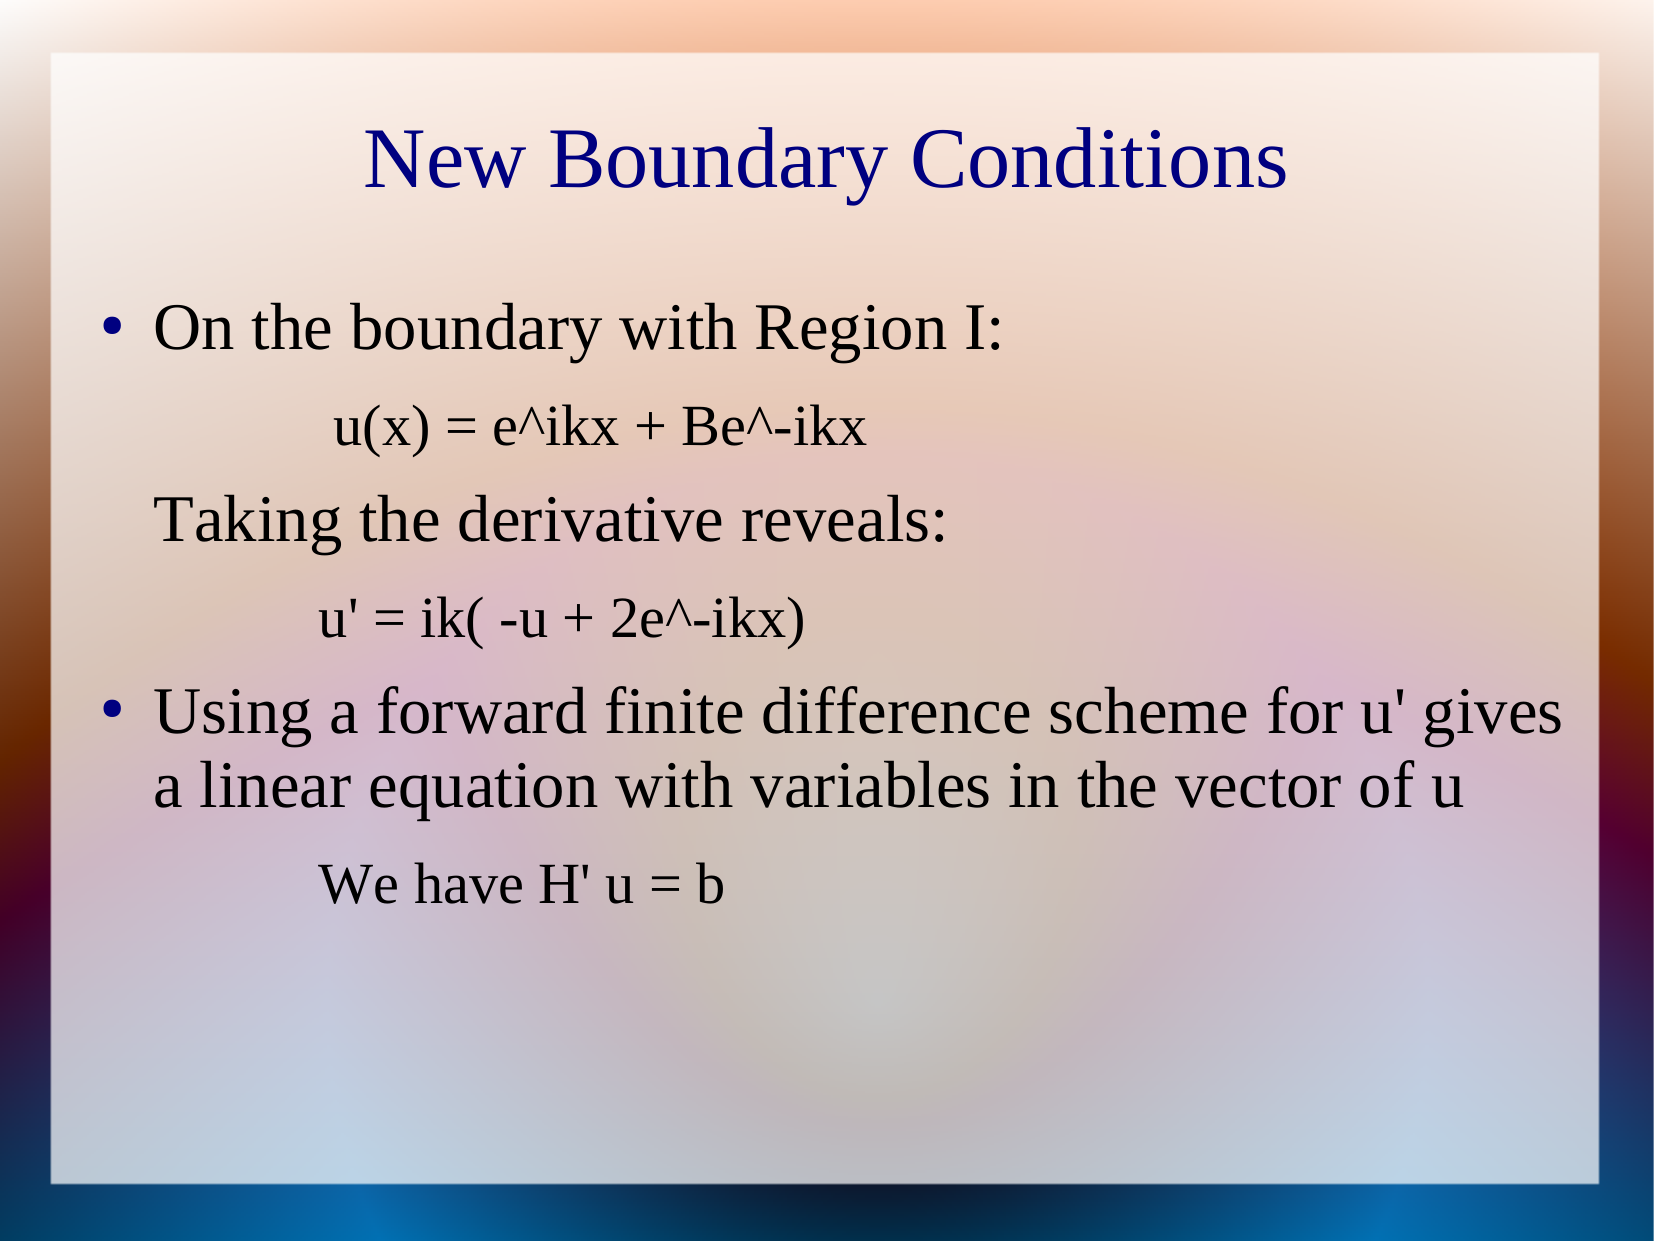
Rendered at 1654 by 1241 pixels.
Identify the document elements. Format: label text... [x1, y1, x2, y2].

picture [0, 0, 1654, 1241]
list On the boundary with Region I: u(x) = e^ikx + Be^-ikx Taking the derivative reveals: u' = ik( -u + 2e^-ikx) Using a forward finite difference scheme for u' gives a linear equation with variables in the vector of u We have H' u = b [82, 290, 1571, 1034]
title New Boundary Conditions [82, 55, 1571, 263]
